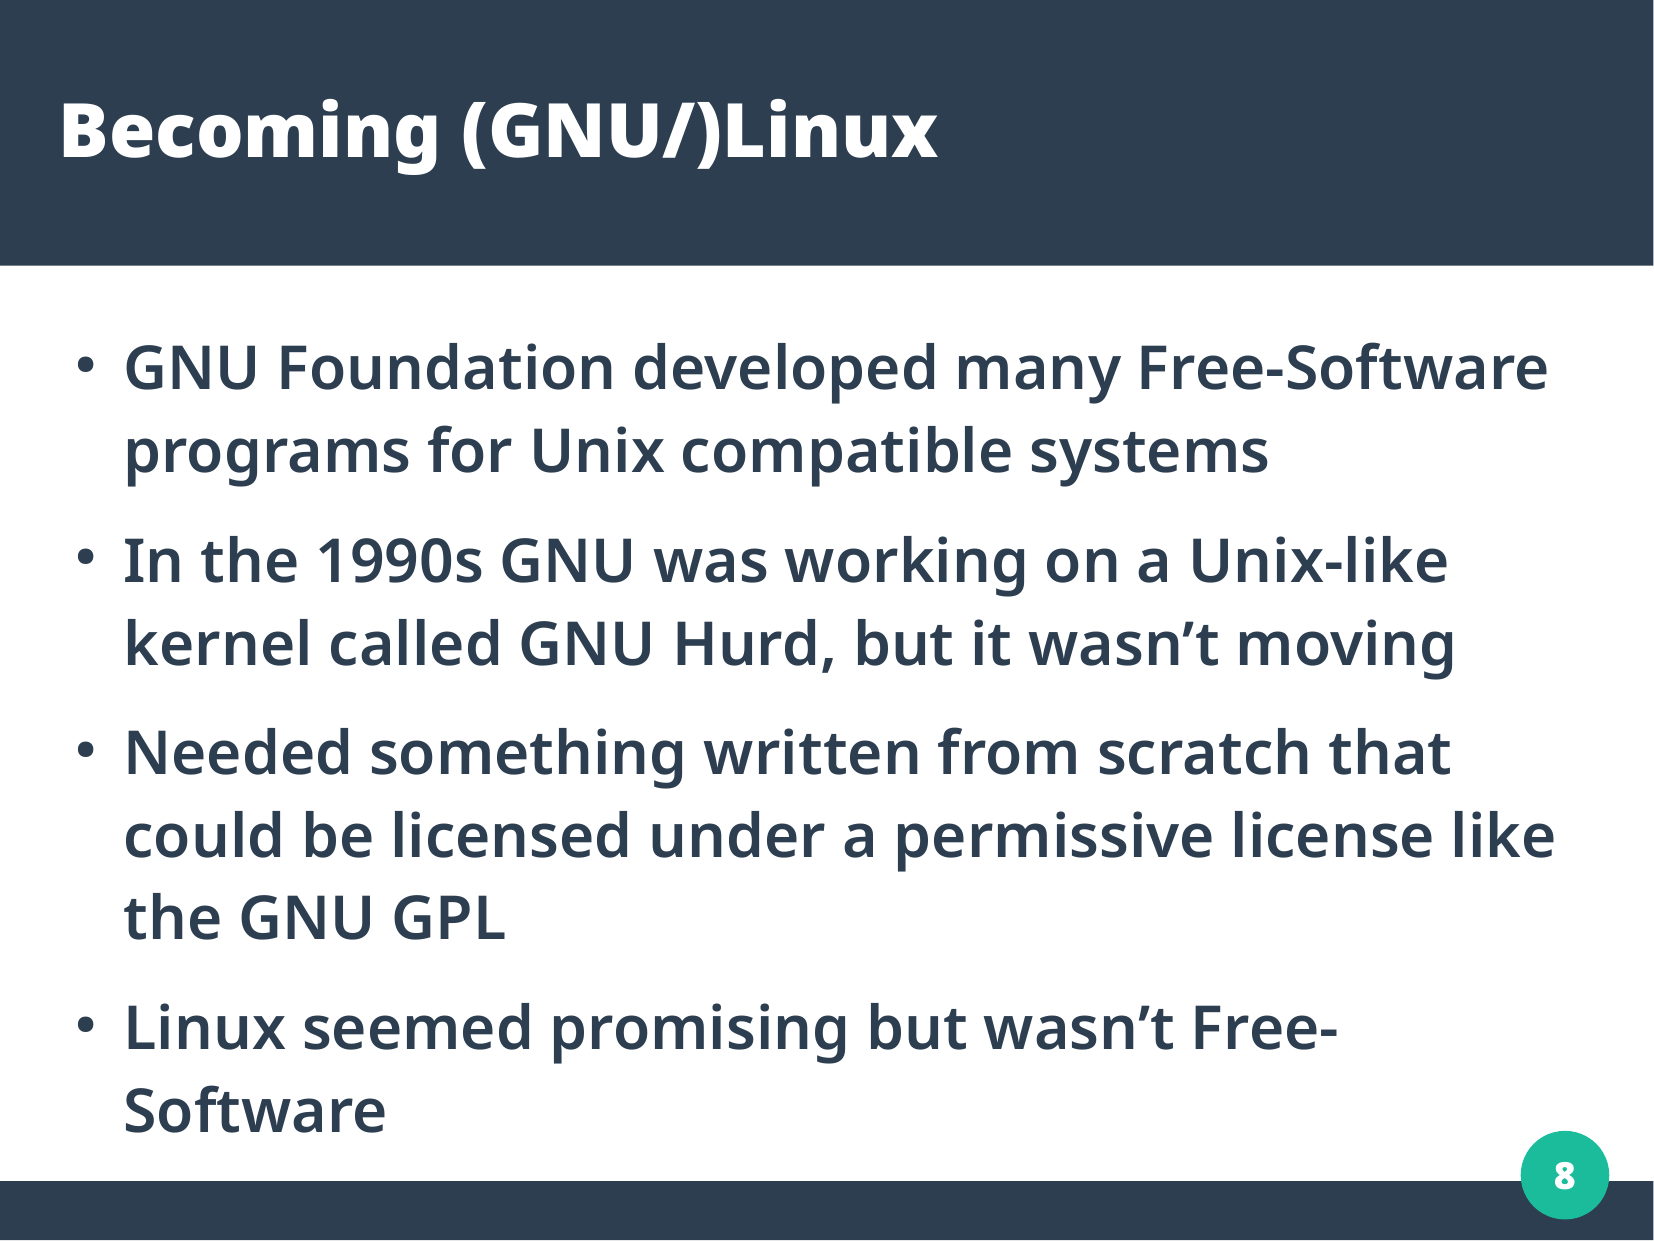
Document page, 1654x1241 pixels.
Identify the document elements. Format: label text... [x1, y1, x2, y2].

title Becoming (GNU/)Linux [59, 49, 1595, 207]
list GNU Foundation developed many Free-Software programs for Unix compatible systems In the 1990s GNU was working on a Unix-like kernel called GNU Hurd, but it wasn’t moving Needed something written from scratch that could be licensed under a permissive license like the GNU GPL Linux seemed promising but wasn’t Free-Software [59, 324, 1595, 1152]
